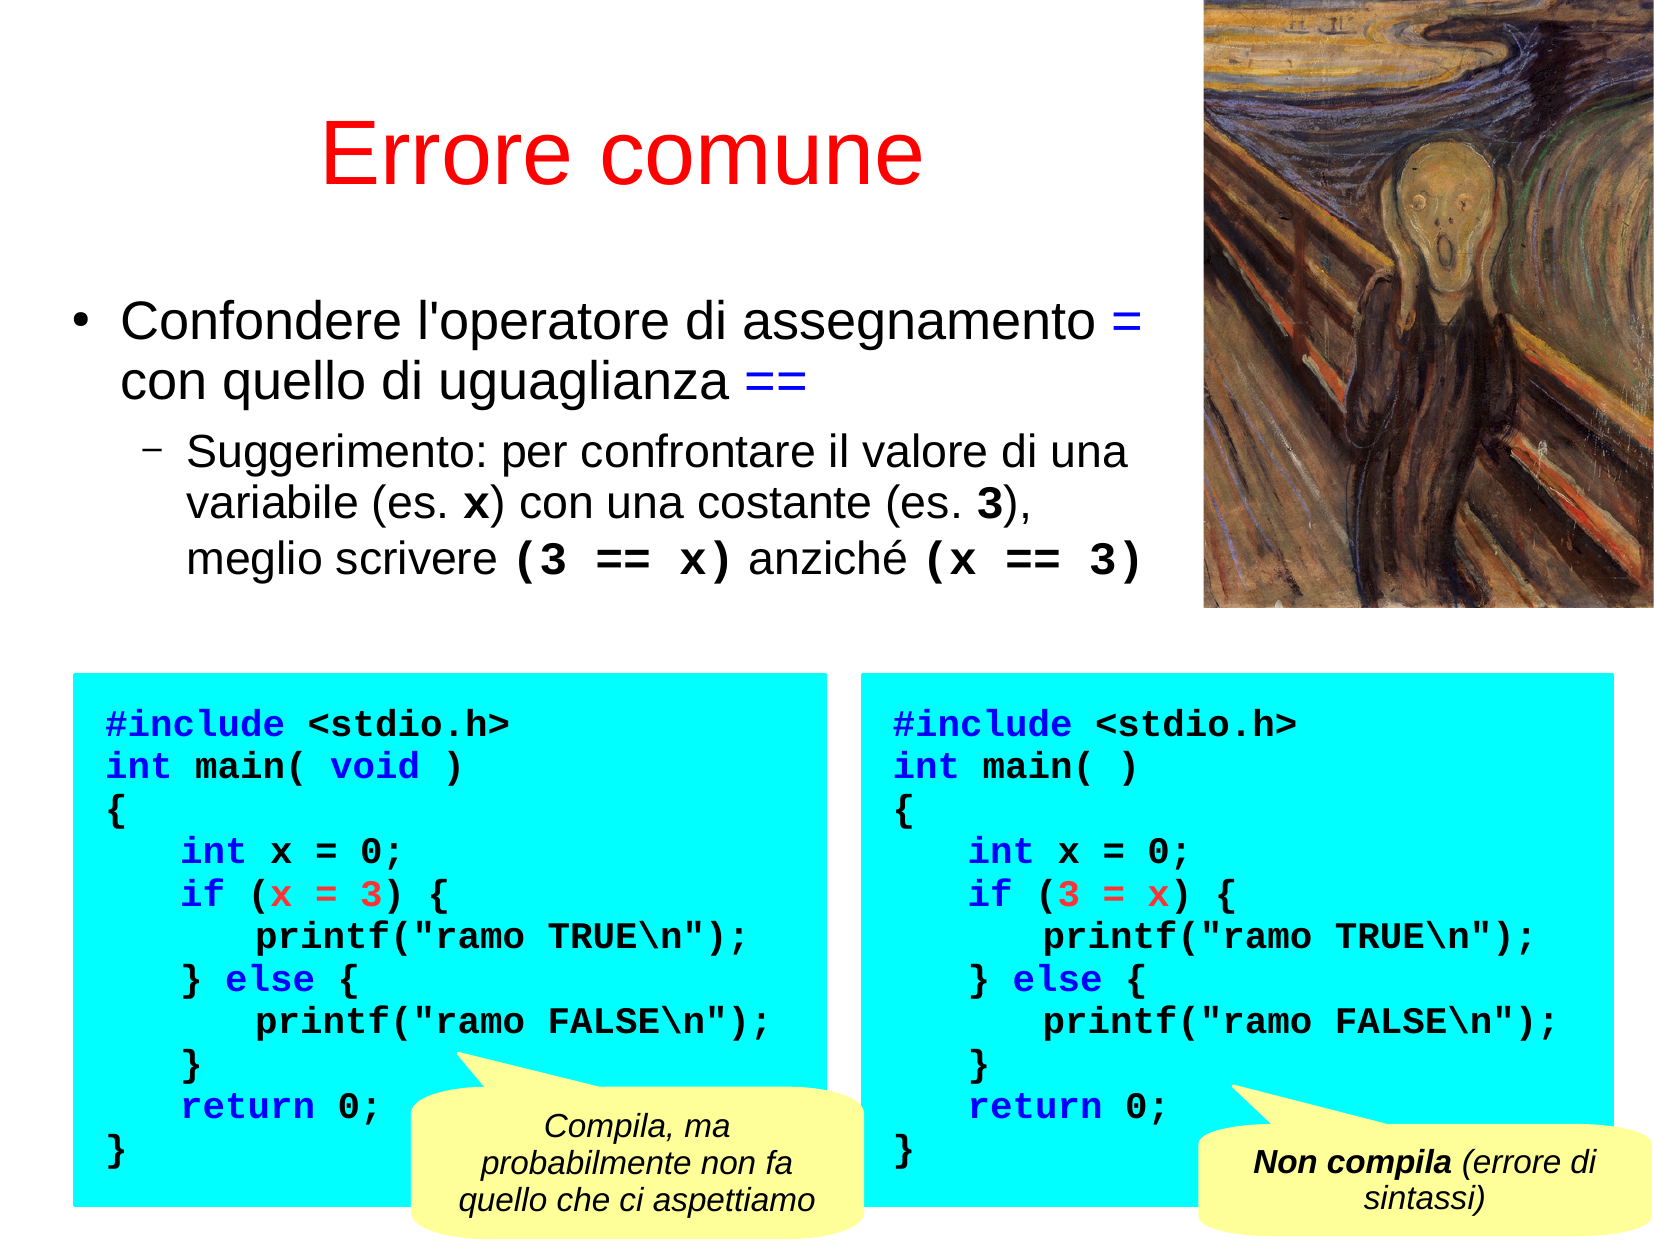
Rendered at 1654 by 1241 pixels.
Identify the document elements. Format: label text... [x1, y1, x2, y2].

text_box Compila, ma probabilmente non fa quello che ci aspettiamo [412, 1053, 863, 1238]
text_box Non compila (errore di sintassi) [1200, 1085, 1651, 1235]
list Confondere l'operatore di assegnamento = con quello di uguaglianza == Suggerimento: per confrontare il valore di una variabile (es. x) con una costante (es. 3), meglio scrivere (3 == x) anziché (x == 3) [37, 290, 1163, 676]
picture [1203, 0, 1654, 608]
text_box #include <stdio.h> int main( ) { int x = 0; if (3 = x) { printf("ramo TRUE\n"); } else { printf("ramo FALSE\n"); } return 0; } [862, 675, 1613, 1206]
title Errore comune [82, 49, 1163, 257]
text_box #include <stdio.h> int main( void ) { int x = 0; if (x = 3) { printf("ramo TRUE\n"); } else { printf("ramo FALSE\n"); } return 0; } [75, 674, 826, 1206]
